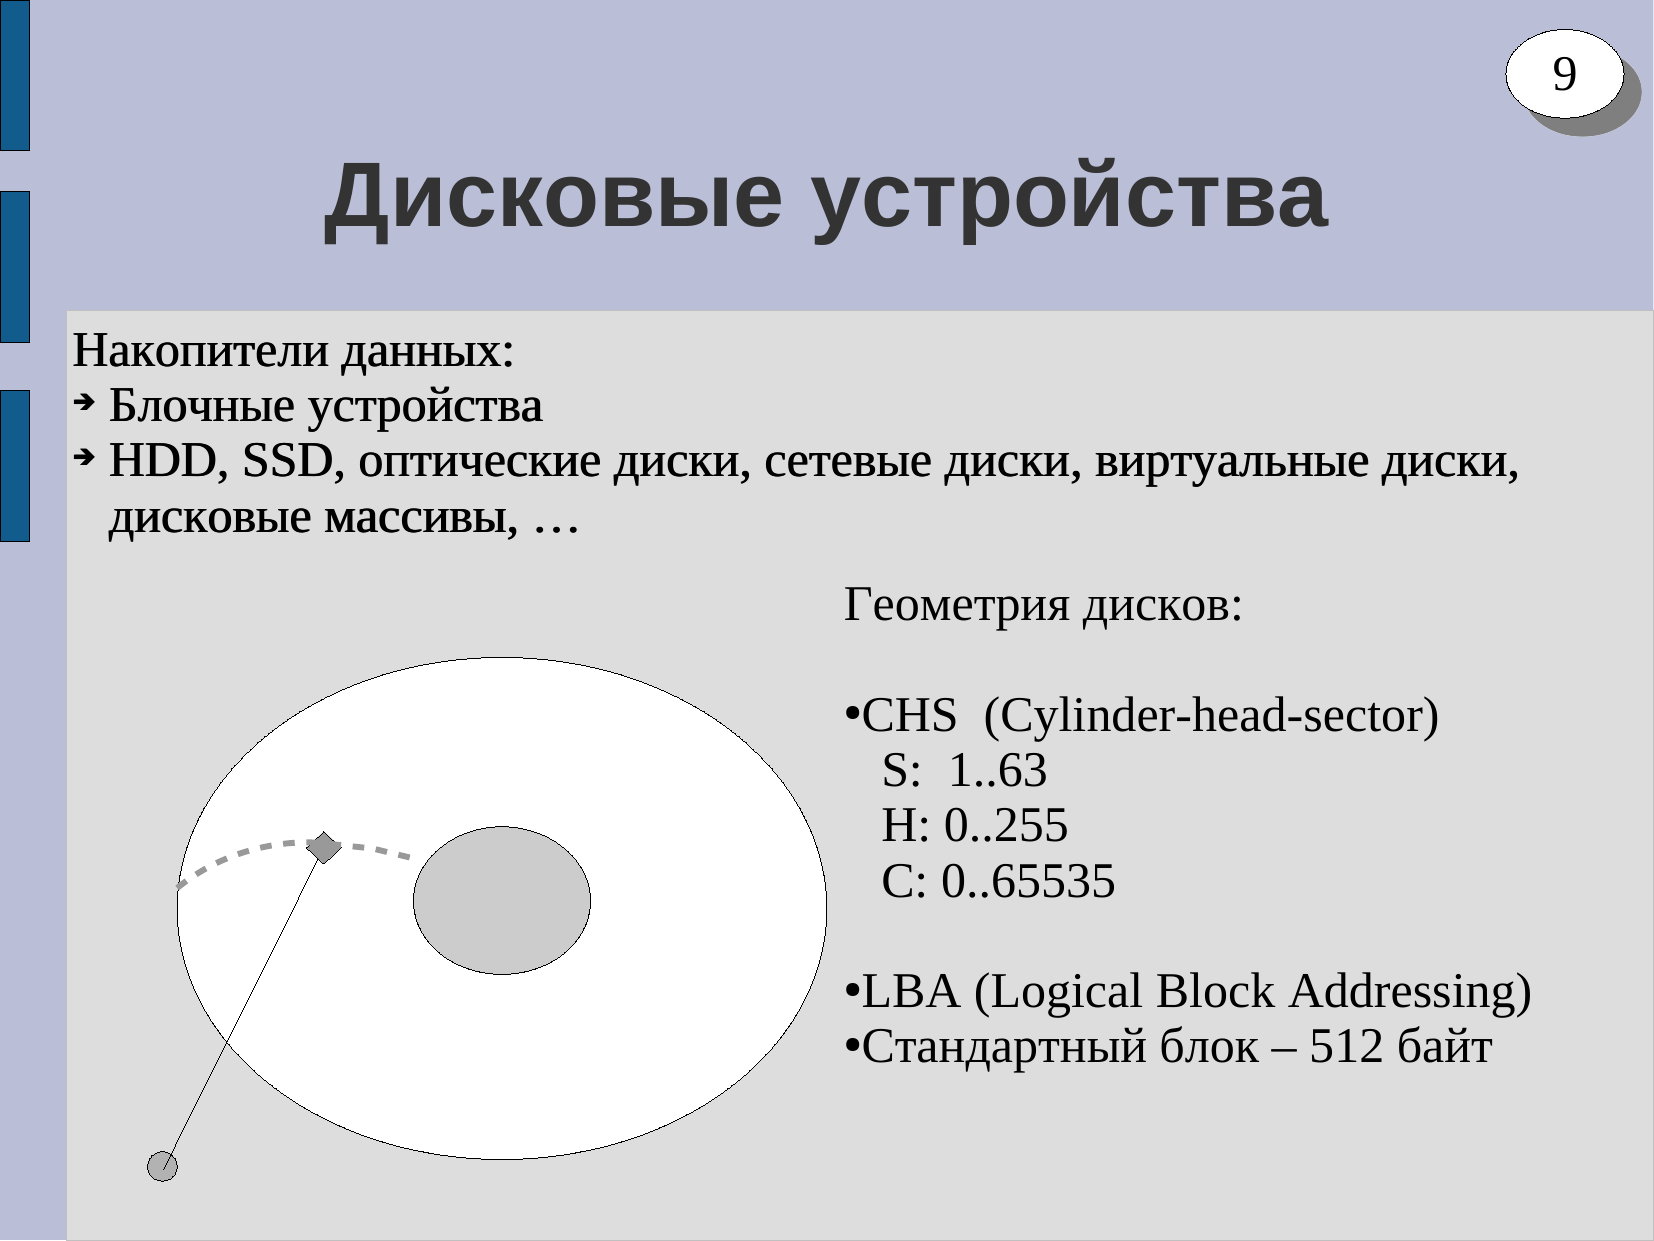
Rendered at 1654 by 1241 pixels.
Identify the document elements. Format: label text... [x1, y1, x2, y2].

text_box Накопители данных: Блочные устройства HDD, SSD, оптические диски, сетевые диски, виртуальные диски, дисковые массивы, … [72, 321, 1654, 664]
text_box Геометрия дисков: CHS (Cylinder-head-sector) S: 1..63 H: 0..255 C: 0..65535 LBA (Logical Block Addressing) Стандартный блок – 512 байт [843, 664, 1563, 1191]
title Дисковые устройства [121, 91, 1534, 299]
text_box 9 [1505, 29, 1625, 119]
text_box [147, 1151, 178, 1182]
text_box [177, 664, 827, 1160]
